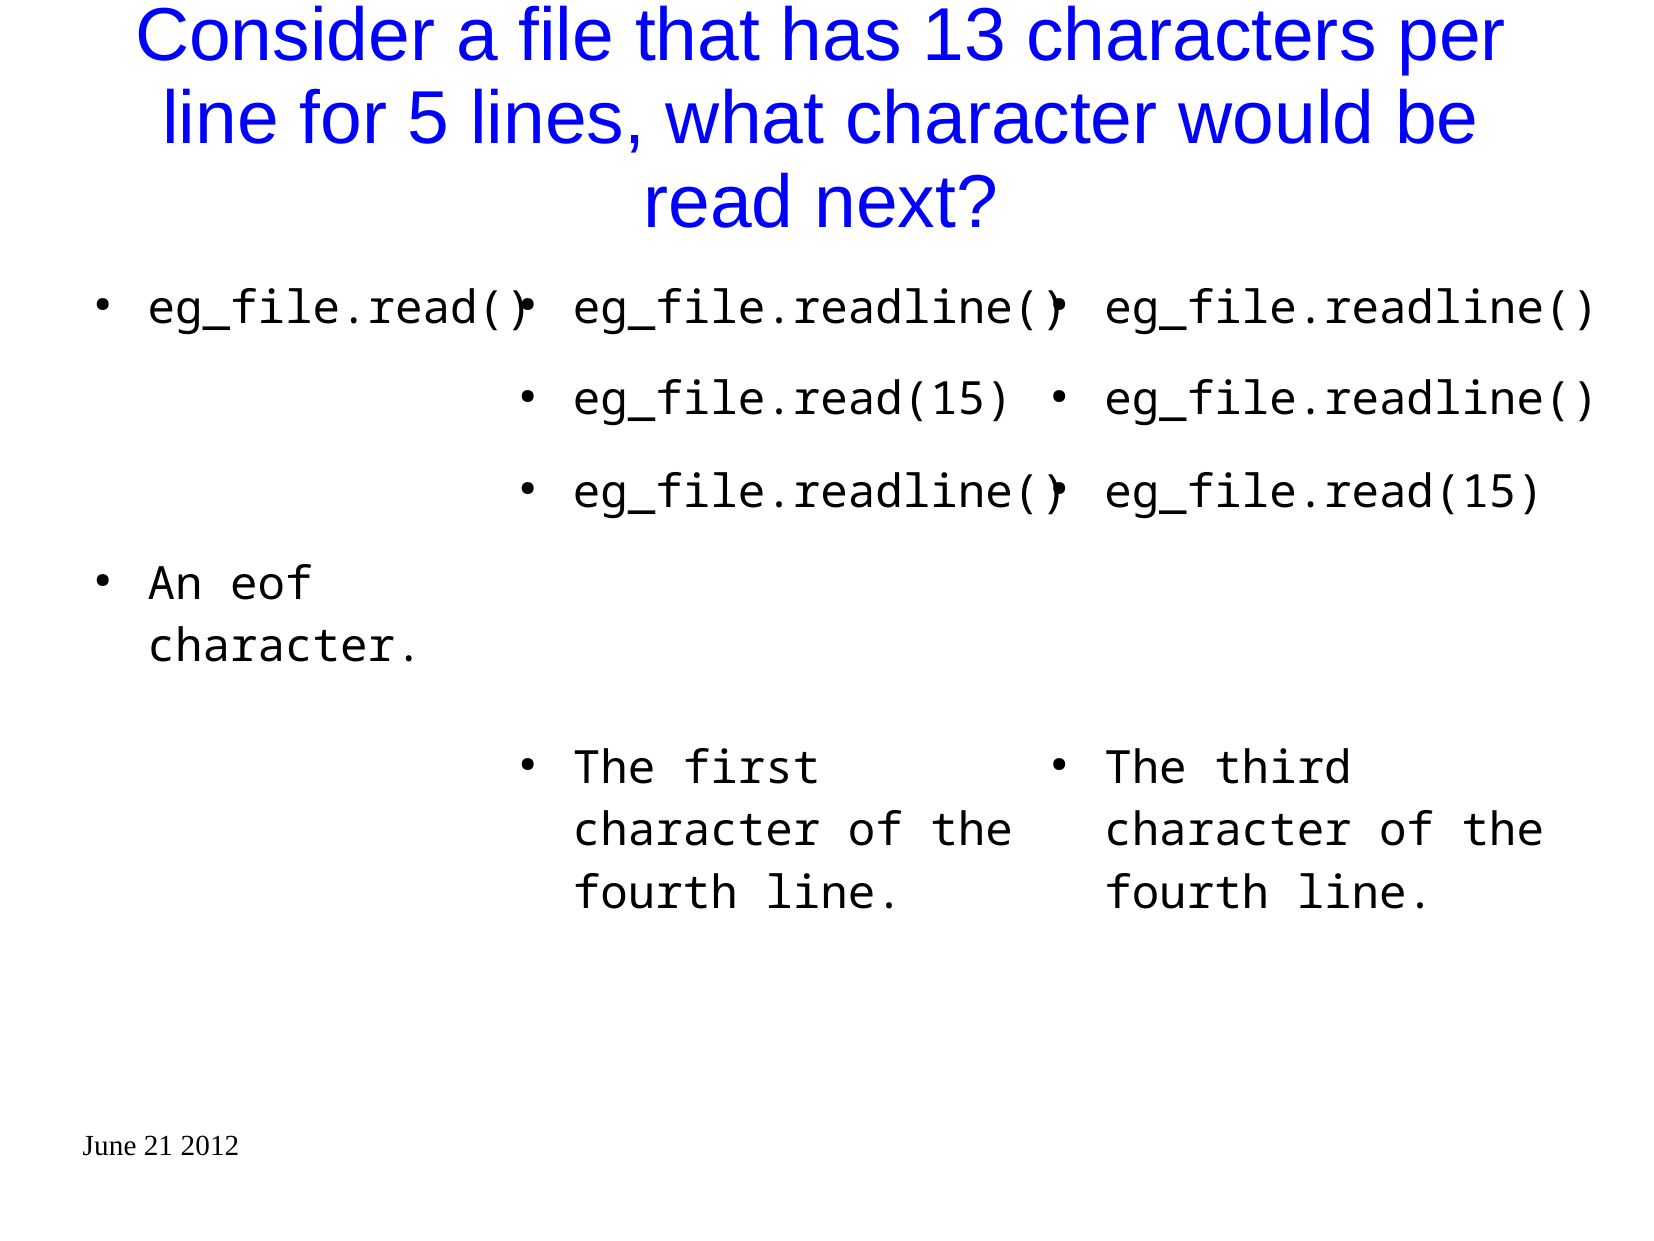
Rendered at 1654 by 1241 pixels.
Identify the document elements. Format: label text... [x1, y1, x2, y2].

list eg_file.readline() eg_file.read(15) eg_file.readline() The first character of the fourth line. [501, 274, 1033, 788]
list eg_file.read() An eof character. [76, 274, 501, 665]
title Consider a file that has 13 characters per line for 5 lines, what character would be read next? [76, 0, 1565, 244]
list eg_file.readline() eg_file.readline() eg_file.read(15) The third character of the fourth line. [1033, 274, 1625, 788]
